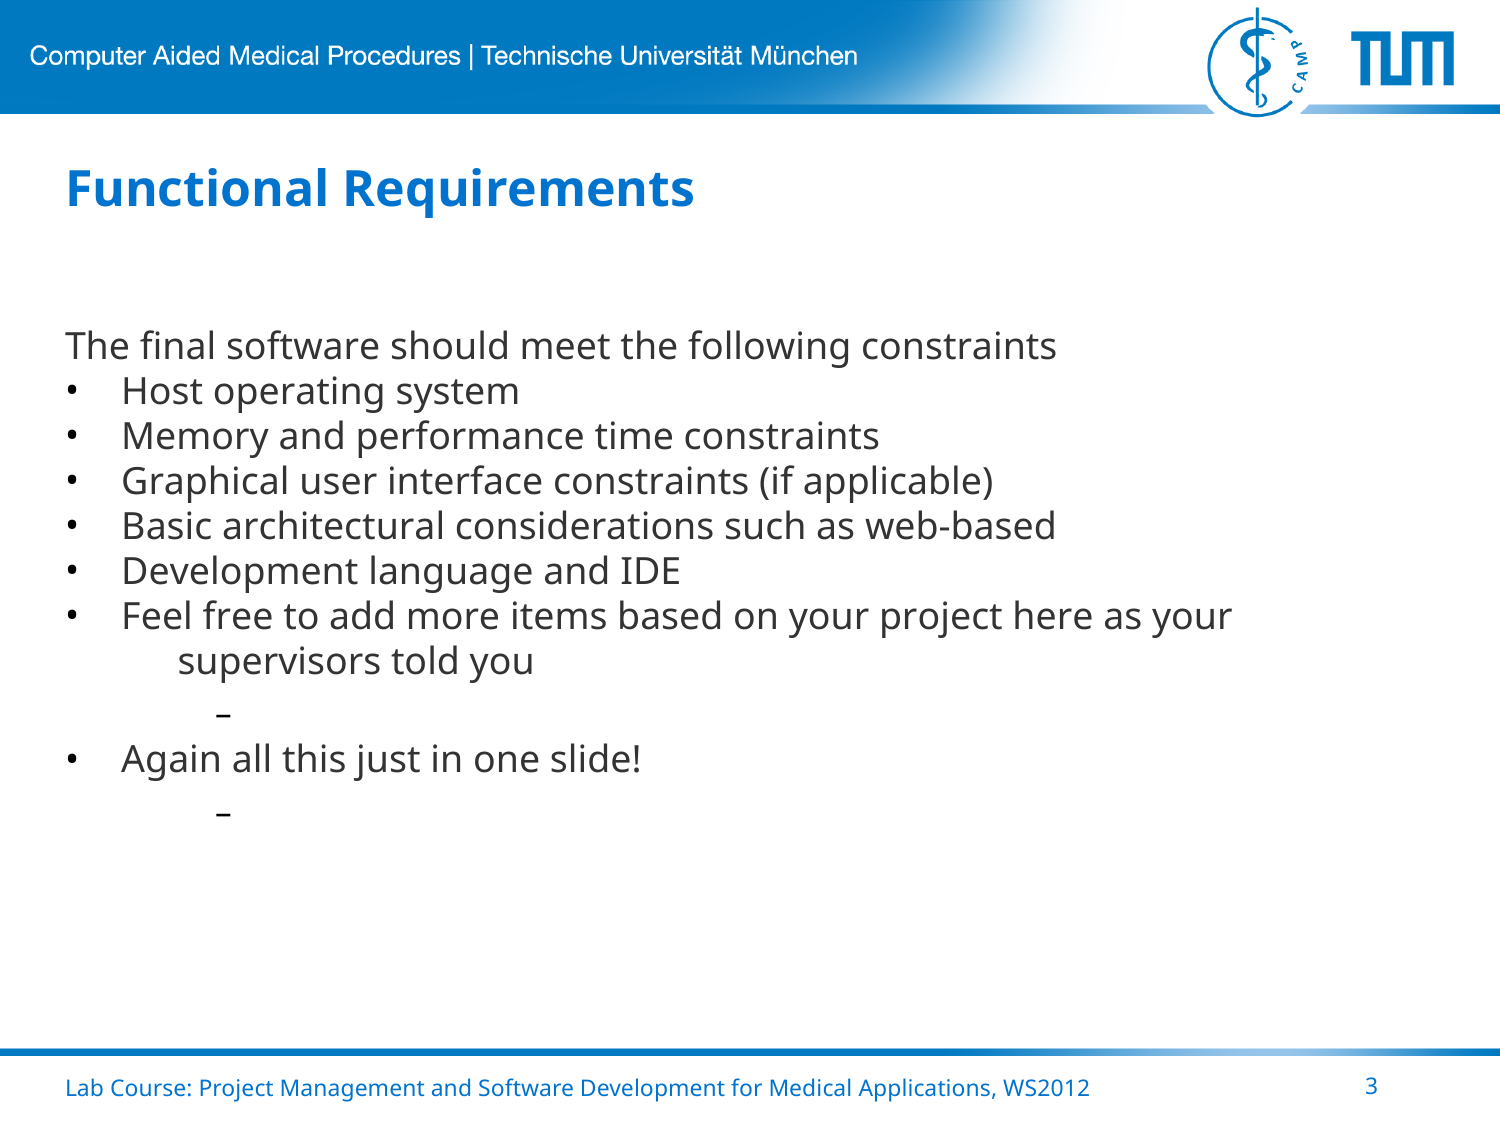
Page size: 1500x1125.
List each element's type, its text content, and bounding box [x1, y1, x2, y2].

list The final software should meet the following constraints Host operating system Memory and performance time constraints Graphical user interface constraints (if applicable) Basic architectural considerations such as web-based Development language and IDE Feel free to add more items based on your project here as your supervisors told you Again all this just in one slide! [50, 314, 1447, 1024]
text_box 3 [1350, 1062, 1445, 1113]
text_box Lab Course: Project Management and Software Development for Medical Applications, WS2012 [50, 1062, 1124, 1113]
title Functional Requirements [50, 148, 1447, 288]
